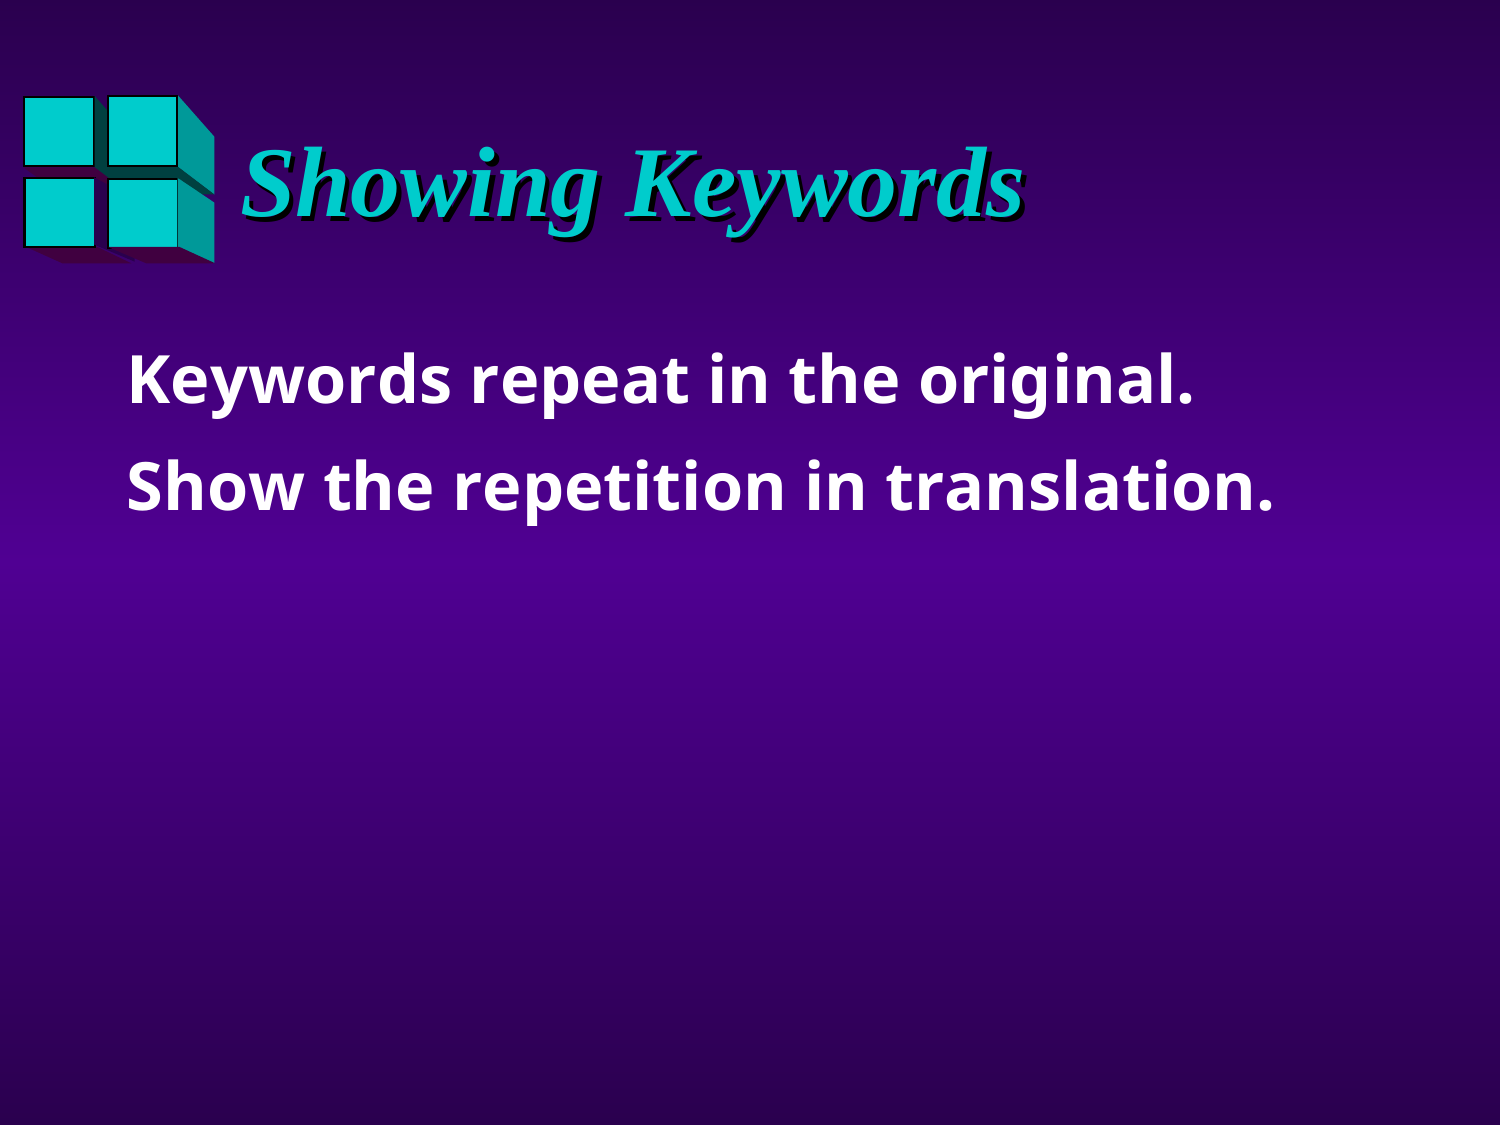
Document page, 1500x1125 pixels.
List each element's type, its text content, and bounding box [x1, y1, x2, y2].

title Showing Keywords [224, 78, 1388, 288]
list Keywords repeat in the original. Show the repetition in translation. [112, 324, 1425, 1001]
